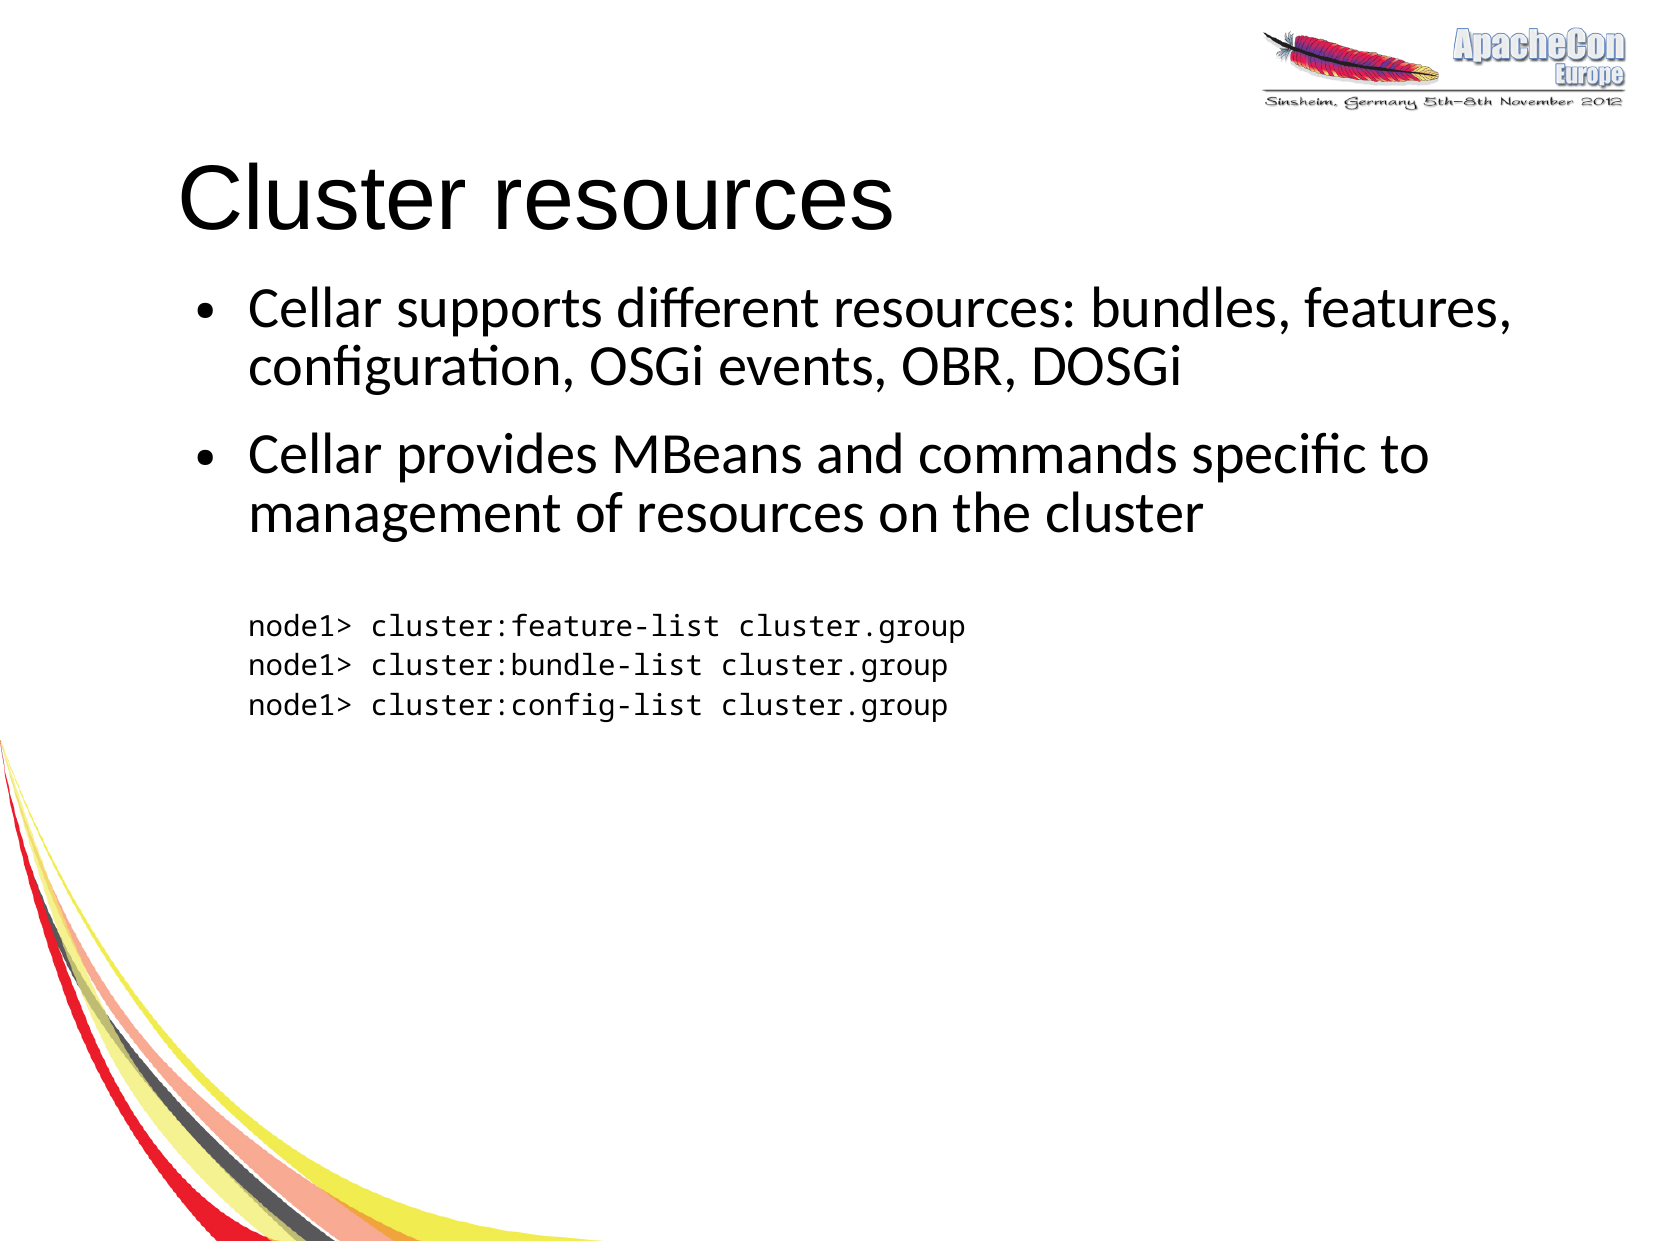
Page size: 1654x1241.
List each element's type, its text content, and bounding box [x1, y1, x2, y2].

picture [0, 0, 1654, 1241]
title Cluster resources [177, 146, 1536, 250]
list Cellar supports different resources: bundles, features, configuration, OSGi events, OBR, DOSGi Cellar provides MBeans and commands specific to management of resources on the cluster node1> cluster:feature-list cluster.group node1> cluster:bundle-list cluster.group node1> cluster:config-list cluster.group [177, 283, 1536, 990]
